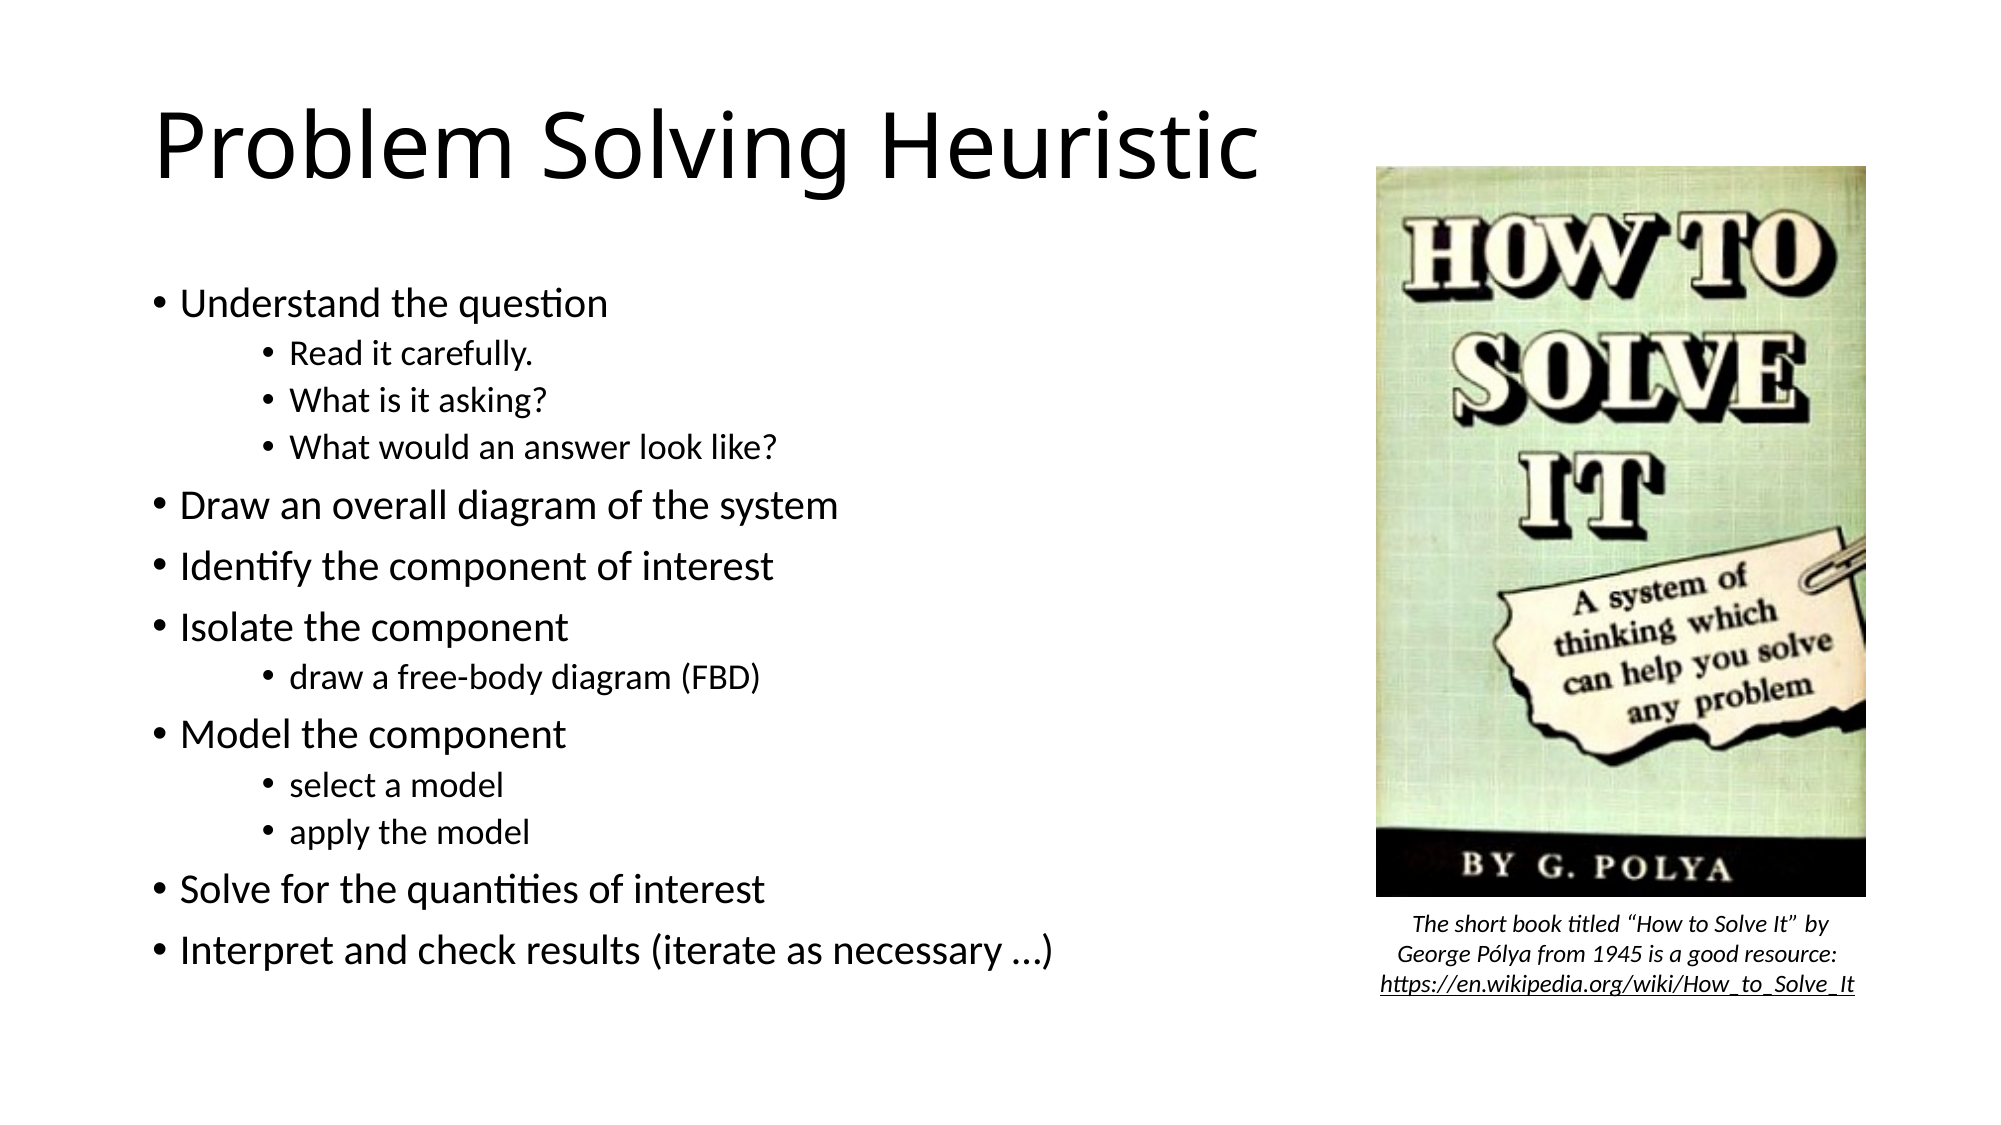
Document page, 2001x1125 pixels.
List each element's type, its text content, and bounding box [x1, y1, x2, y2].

title Problem Solving Heuristic [137, 57, 1863, 233]
text_box The short book titled “How to Solve It” by George Pólya from 1945 is a good resource: https://en.wikipedia.org/wiki/How_to_Solve_It [1362, 893, 1879, 1026]
list Understand the question Read it carefully. What is it asking? What would an answer look like? Draw an overall diagram of the system Identify the component of interest Isolate the component draw a free-body diagram (FBD) Model the component select a model apply the model Solve for the quantities of interest Interpret and check results (iterate as necessary …) [137, 273, 1257, 987]
picture [1376, 166, 1866, 897]
